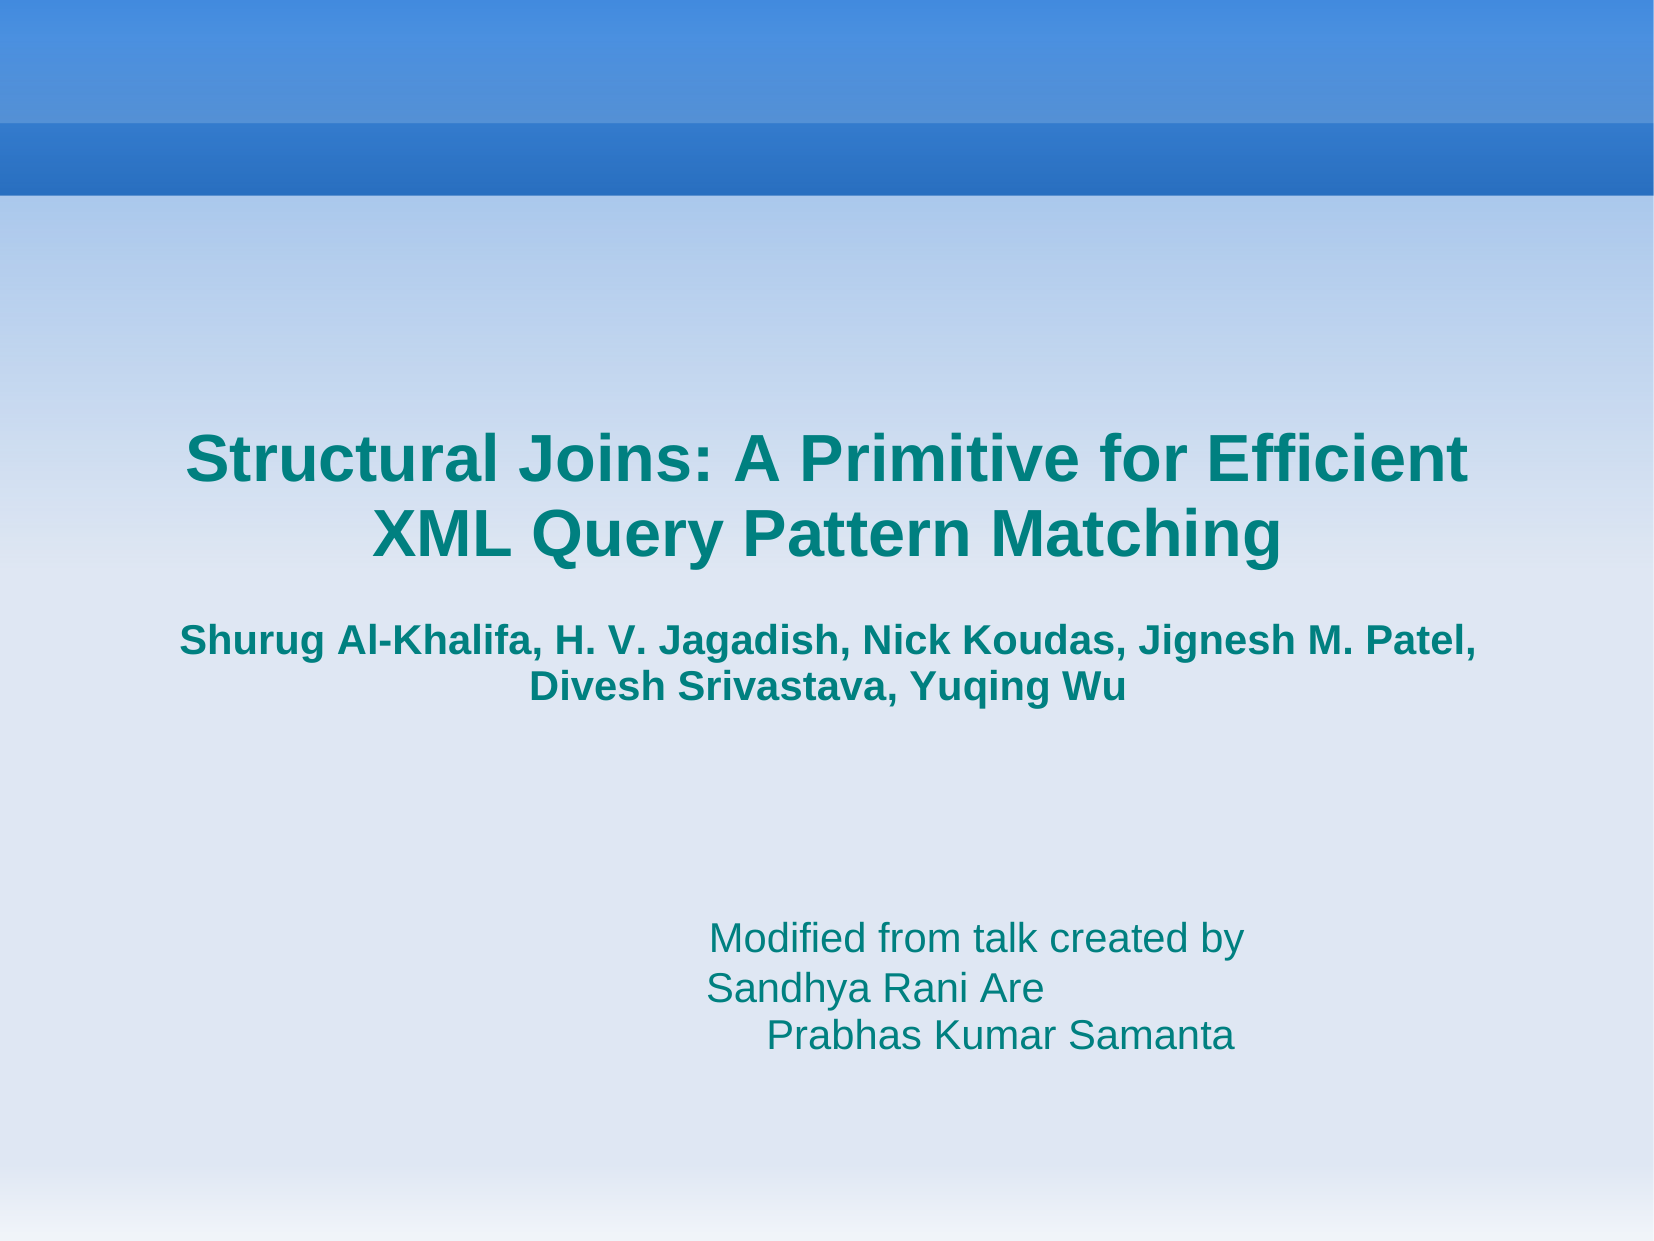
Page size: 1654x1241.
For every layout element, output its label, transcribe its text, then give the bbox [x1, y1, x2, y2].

subtitle Modified from talk created by Sandhya Rani Are Prabhas Kumar Samanta [487, 900, 1351, 1163]
picture [0, 0, 1654, 1241]
title Structural Joins: A Primitive for Efficient XML Query Pattern Matching Shurug Al-Khalifa, H. V. Jagadish, Nick Koudas, Jignesh M. Patel, Divesh Srivastava, Yuqing Wu [126, 404, 1530, 773]
